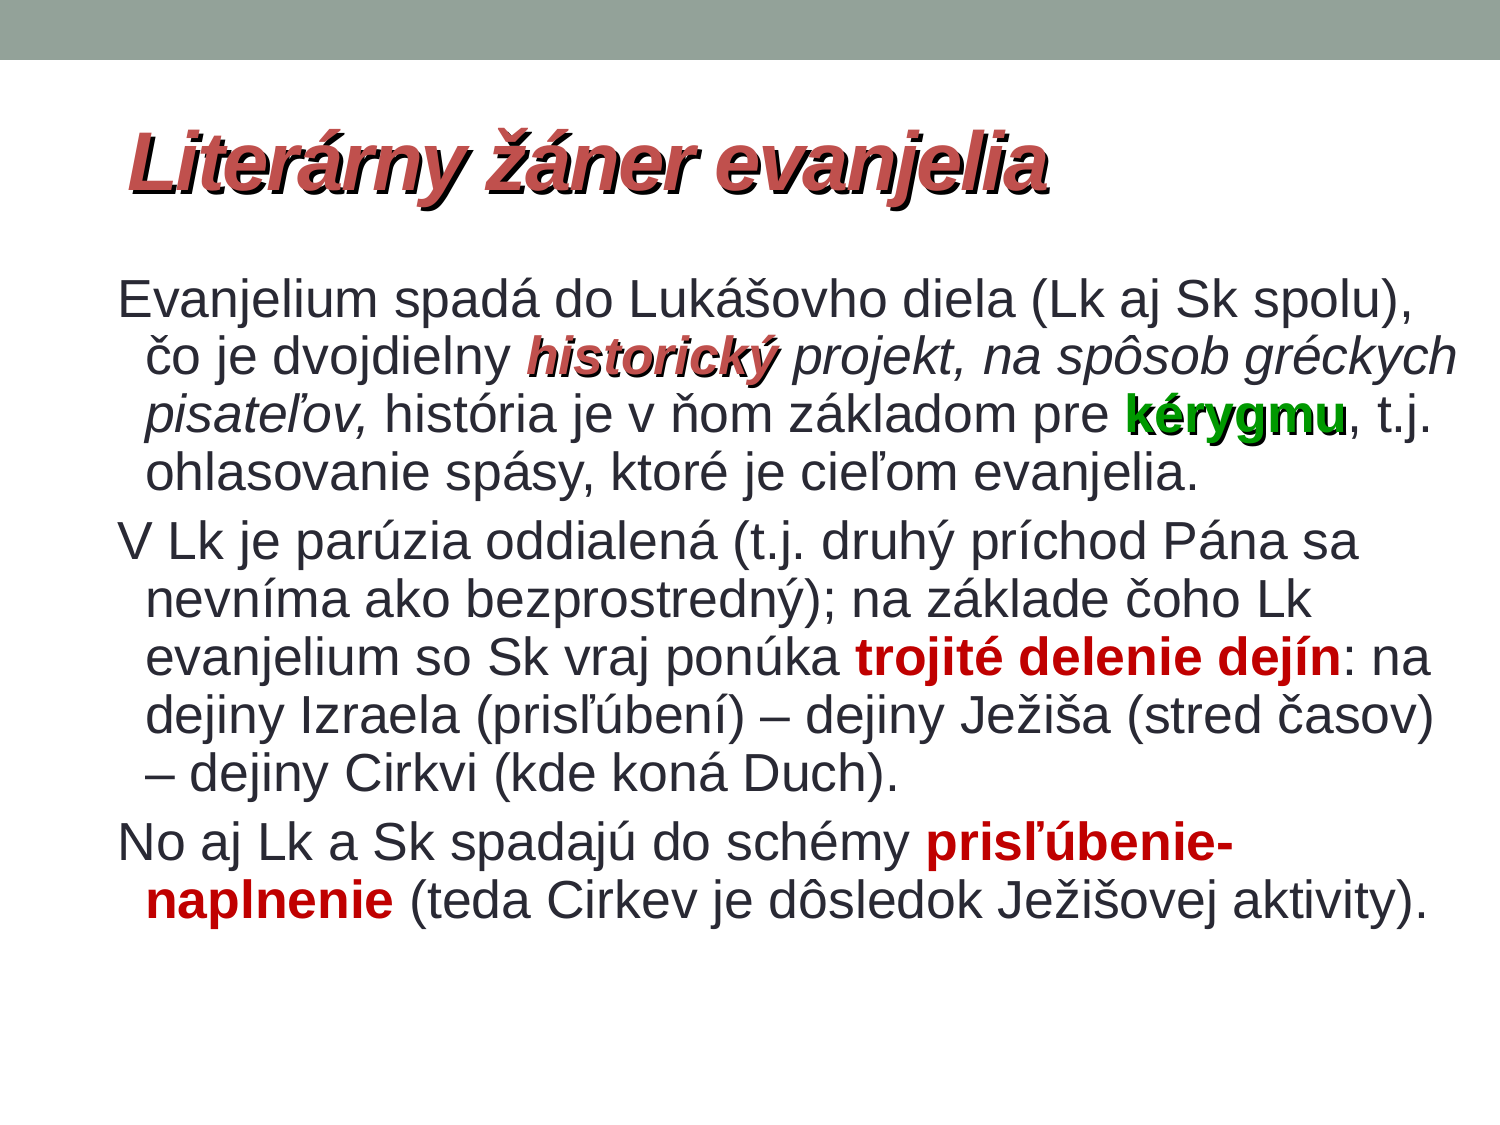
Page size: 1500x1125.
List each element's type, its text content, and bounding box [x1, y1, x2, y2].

list Evanjelium spadá do Lukášovho diela (Lk aj Sk spolu), čo je dvojdielny historický projekt, na spôsob gréckych pisateľov, história je v ňom základom pre kérygmu, t.j. ohlasovanie spásy, ktoré je cieľom evanjelia. V Lk je parúzia oddialená (t.j. druhý príchod Pána sa nevníma ako bezprostredný); na základe čoho Lk evanjelium so Sk vraj ponúka trojité delenie dejín: na dejiny Izraela (prisľúbení) – dejiny Ježiša (stred časov) – dejiny Cirkvi (kde koná Duch). No aj Lk a Sk spadajú do schémy prisľúbenie- naplnenie (teda Cirkev je dôsledok Ježišovej aktivity). [75, 187, 1483, 1000]
title Literárny žáner evanjelia [112, 0, 1388, 187]
